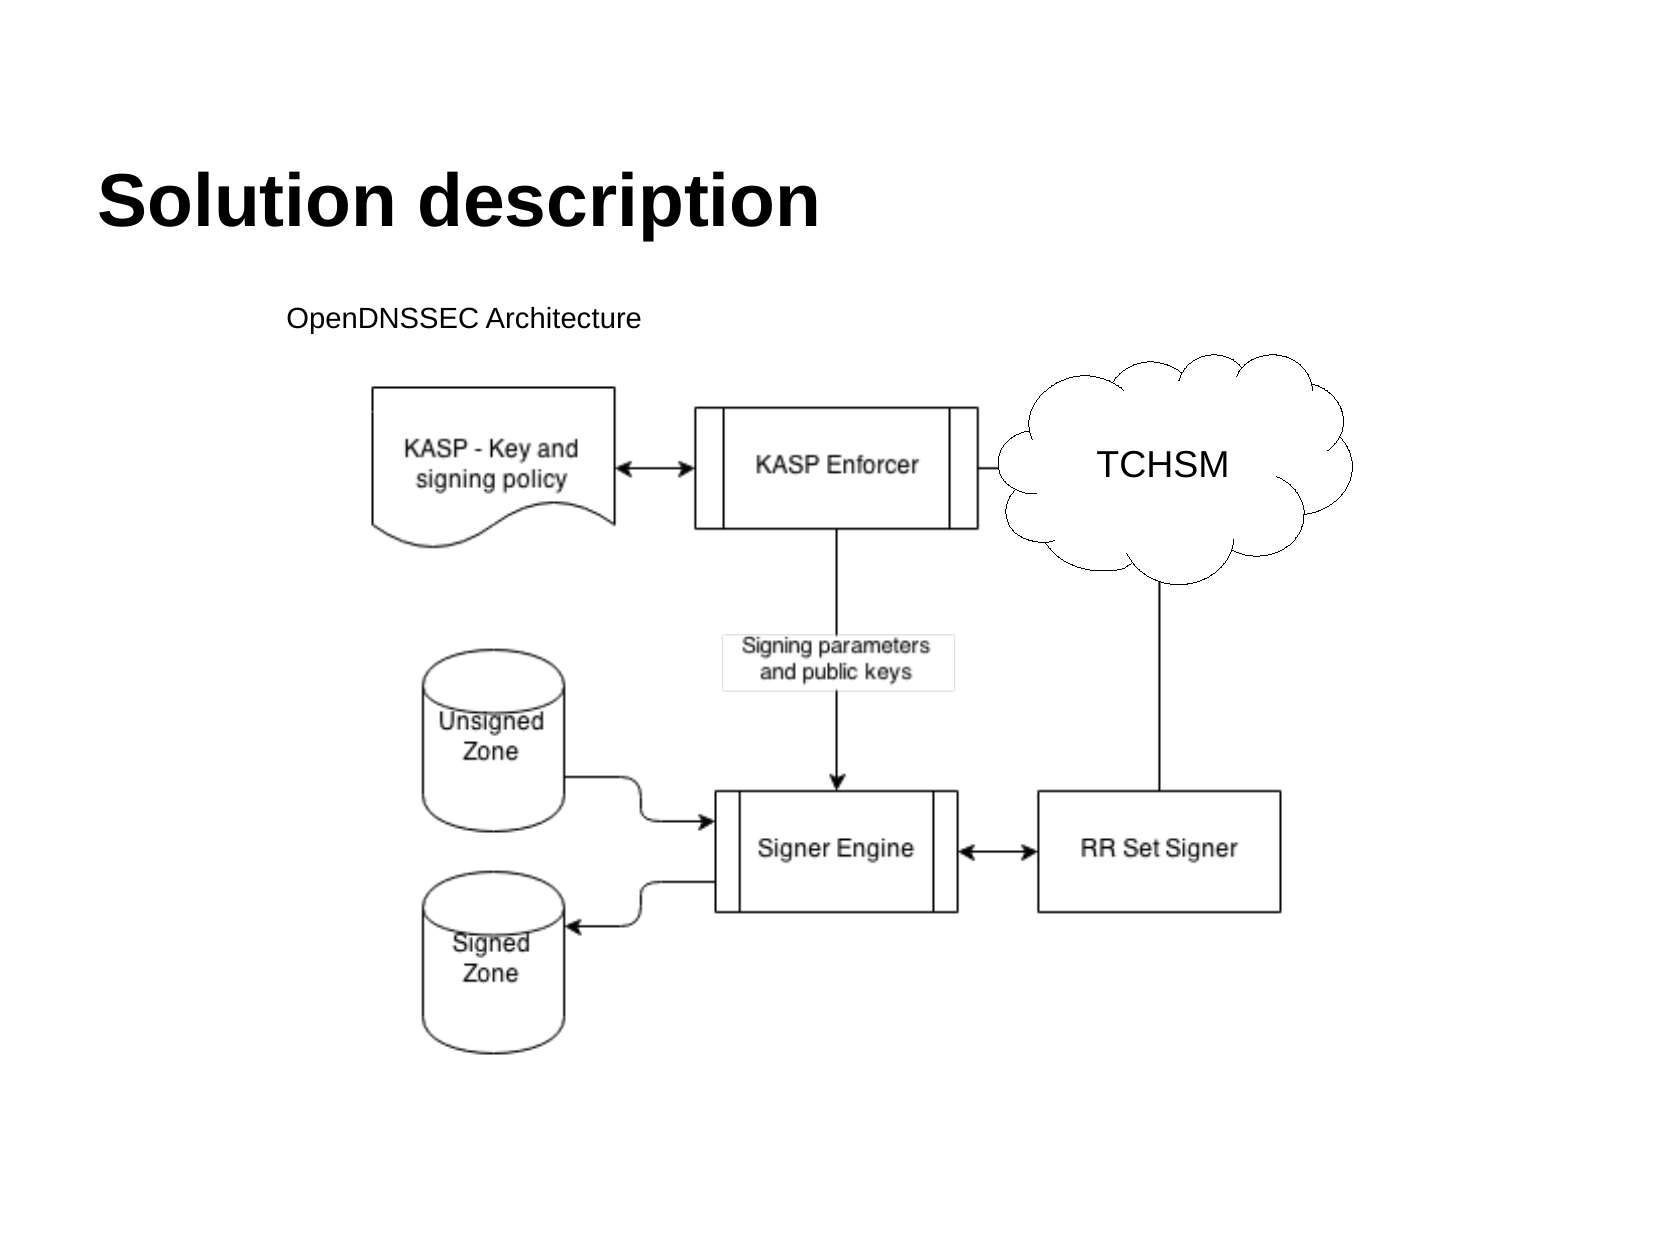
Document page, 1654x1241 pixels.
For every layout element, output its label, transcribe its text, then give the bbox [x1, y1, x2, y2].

title Solution description [82, 49, 1571, 257]
text_box OpenDNSSEC Architecture [271, 284, 1383, 470]
text_box TCHSM [998, 354, 1353, 585]
picture [370, 470, 1284, 1063]
